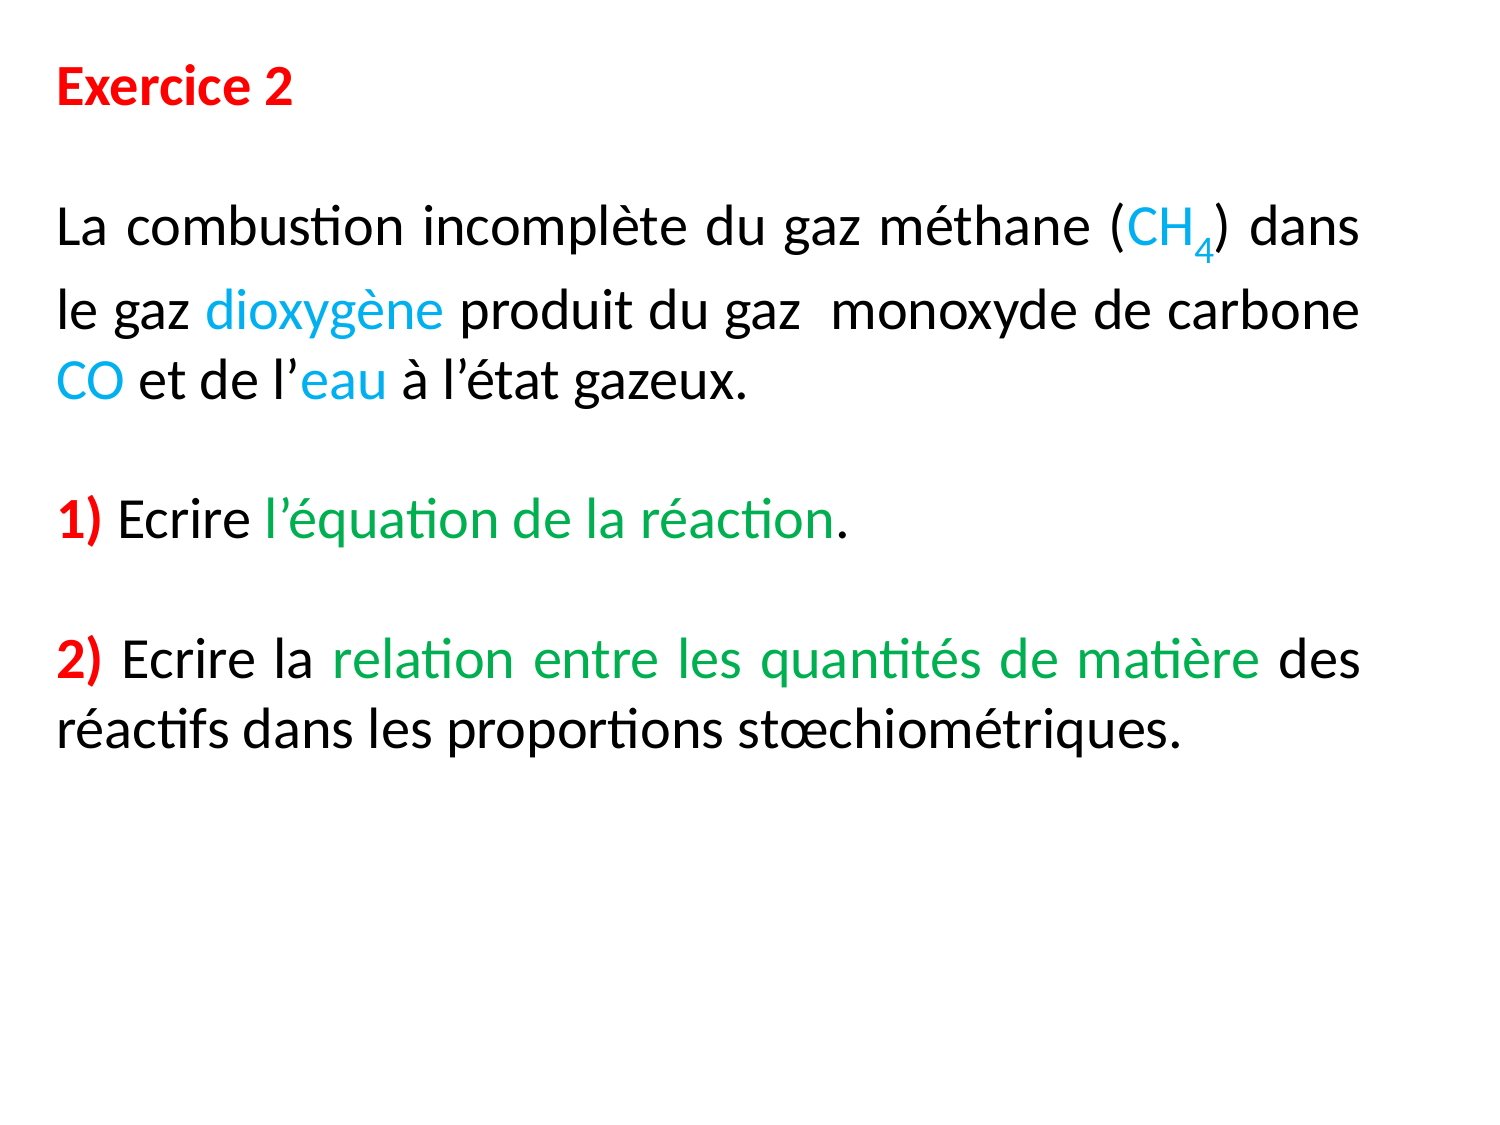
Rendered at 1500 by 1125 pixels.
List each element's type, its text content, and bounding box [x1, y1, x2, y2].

text_box Exercice 2 La combustion incomplète du gaz méthane (CH4) dans le gaz dioxygène produit du gaz monoxyde de carbone CO et de l’eau à l’état gazeux. 1) Ecrire l’équation de la réaction. 2) Ecrire la relation entre les quantités de matière des réactifs dans les proportions stœchiométriques. [41, 40, 1400, 768]
